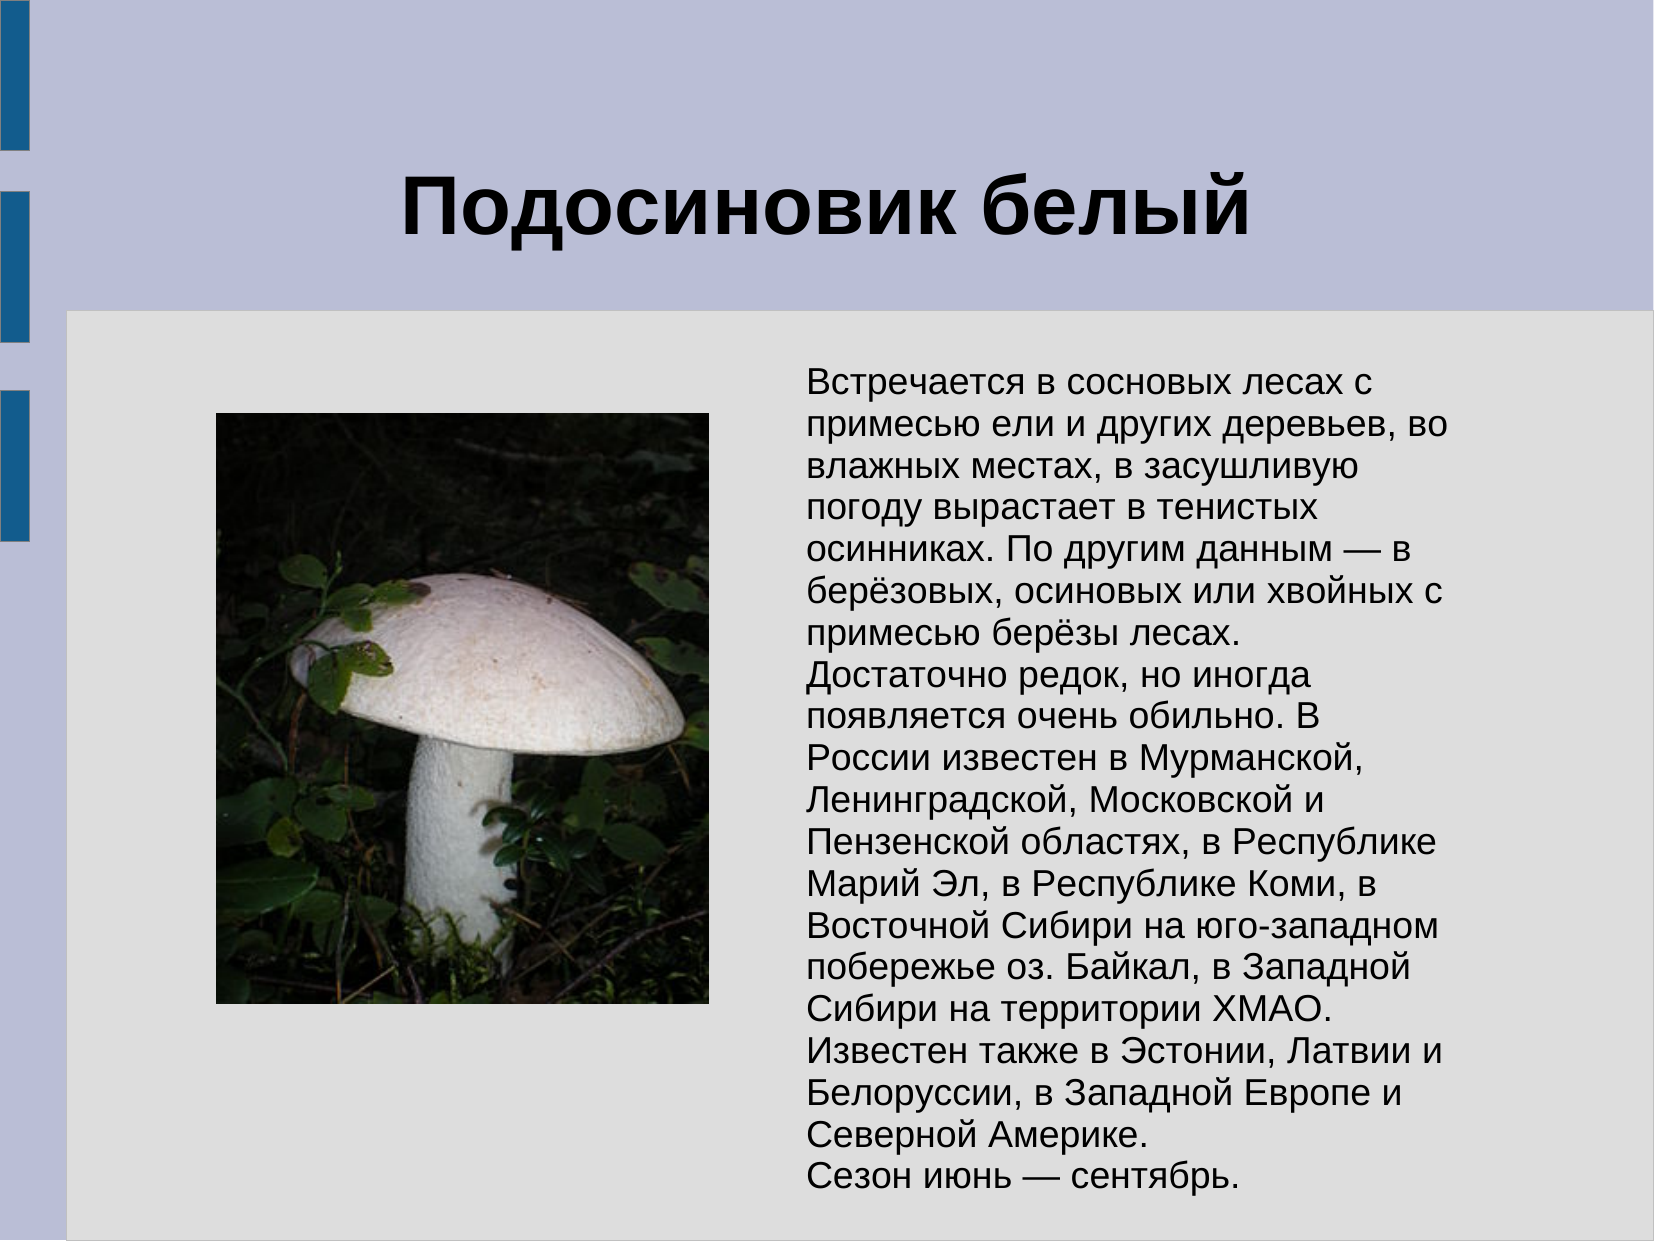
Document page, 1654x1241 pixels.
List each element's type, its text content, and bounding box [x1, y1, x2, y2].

picture [216, 413, 709, 1004]
text_box Встречается в сосновых лесах с примесью ели и других деревьев, во влажных местах, в засушливую погоду вырастает в тенистых осинниках. По другим данным — в берёзовых, осиновых или хвойных с примесью берёзы лесах. Достаточно редок, но иногда появляется очень обильно. В России известен в Мурманской, Ленинградской, Московской и Пензенской областях, в Республике Марий Эл, в Республике Коми, в Восточной Сибири на юго-западном побережье оз. Байкал, в Западной Сибири на территории ХМАО. Известен также в Эстонии, Латвии и Белоруссии, в Западной Европе и Северной Америке. Сезон июнь — сентябрь. [791, 353, 1465, 1205]
title Подосиновик белый [121, 102, 1534, 310]
